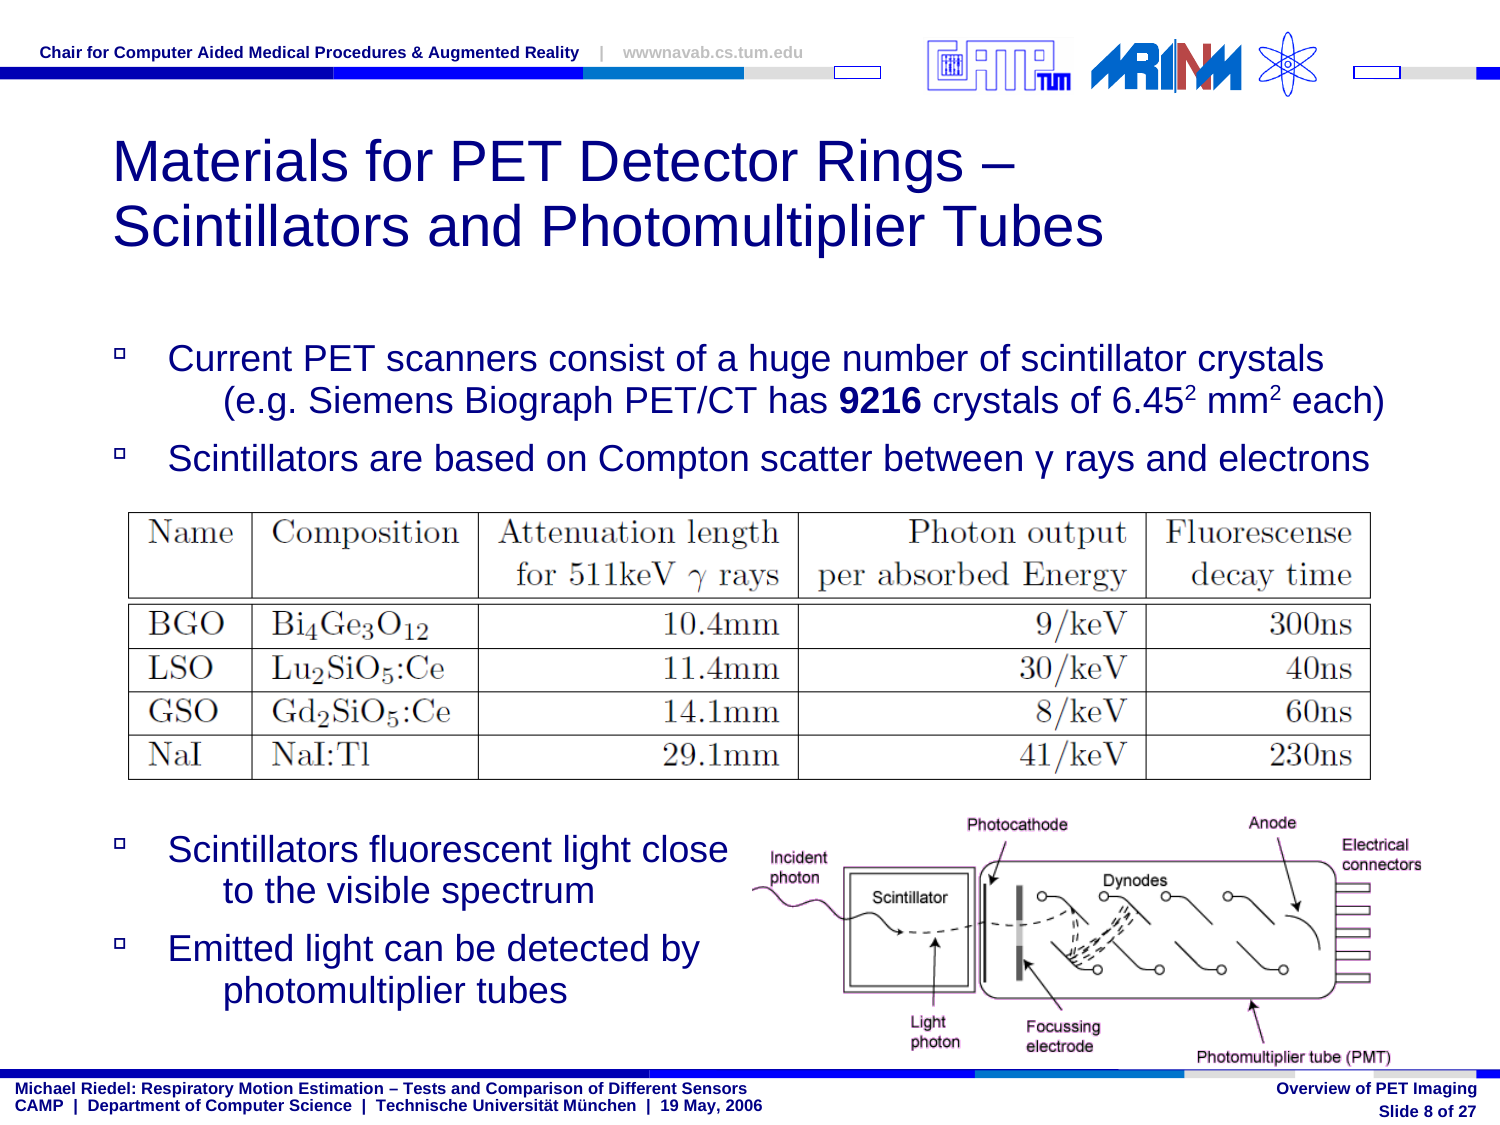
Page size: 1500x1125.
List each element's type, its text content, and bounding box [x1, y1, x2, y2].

list Scintillators fluorescent light close to the visible spectrum Emitted light can be detected by photomultiplier tubes [112, 828, 751, 1040]
text_box Overview of PET Imaging [1252, 1073, 1493, 1107]
picture [923, 37, 1074, 95]
picture [752, 813, 1422, 1078]
title Materials for PET Detector Rings – Scintillators and Photomultiplier Tubes [112, 112, 1387, 276]
picture [1258, 31, 1317, 97]
list Current PET scanners consist of a huge number of scintillator crystals (e.g. Siemens Biograph PET/CT has 9216 crystals of 6.452 mm2 each) Scintillators are based on Compton scatter between γ rays and electrons [112, 337, 1387, 1037]
